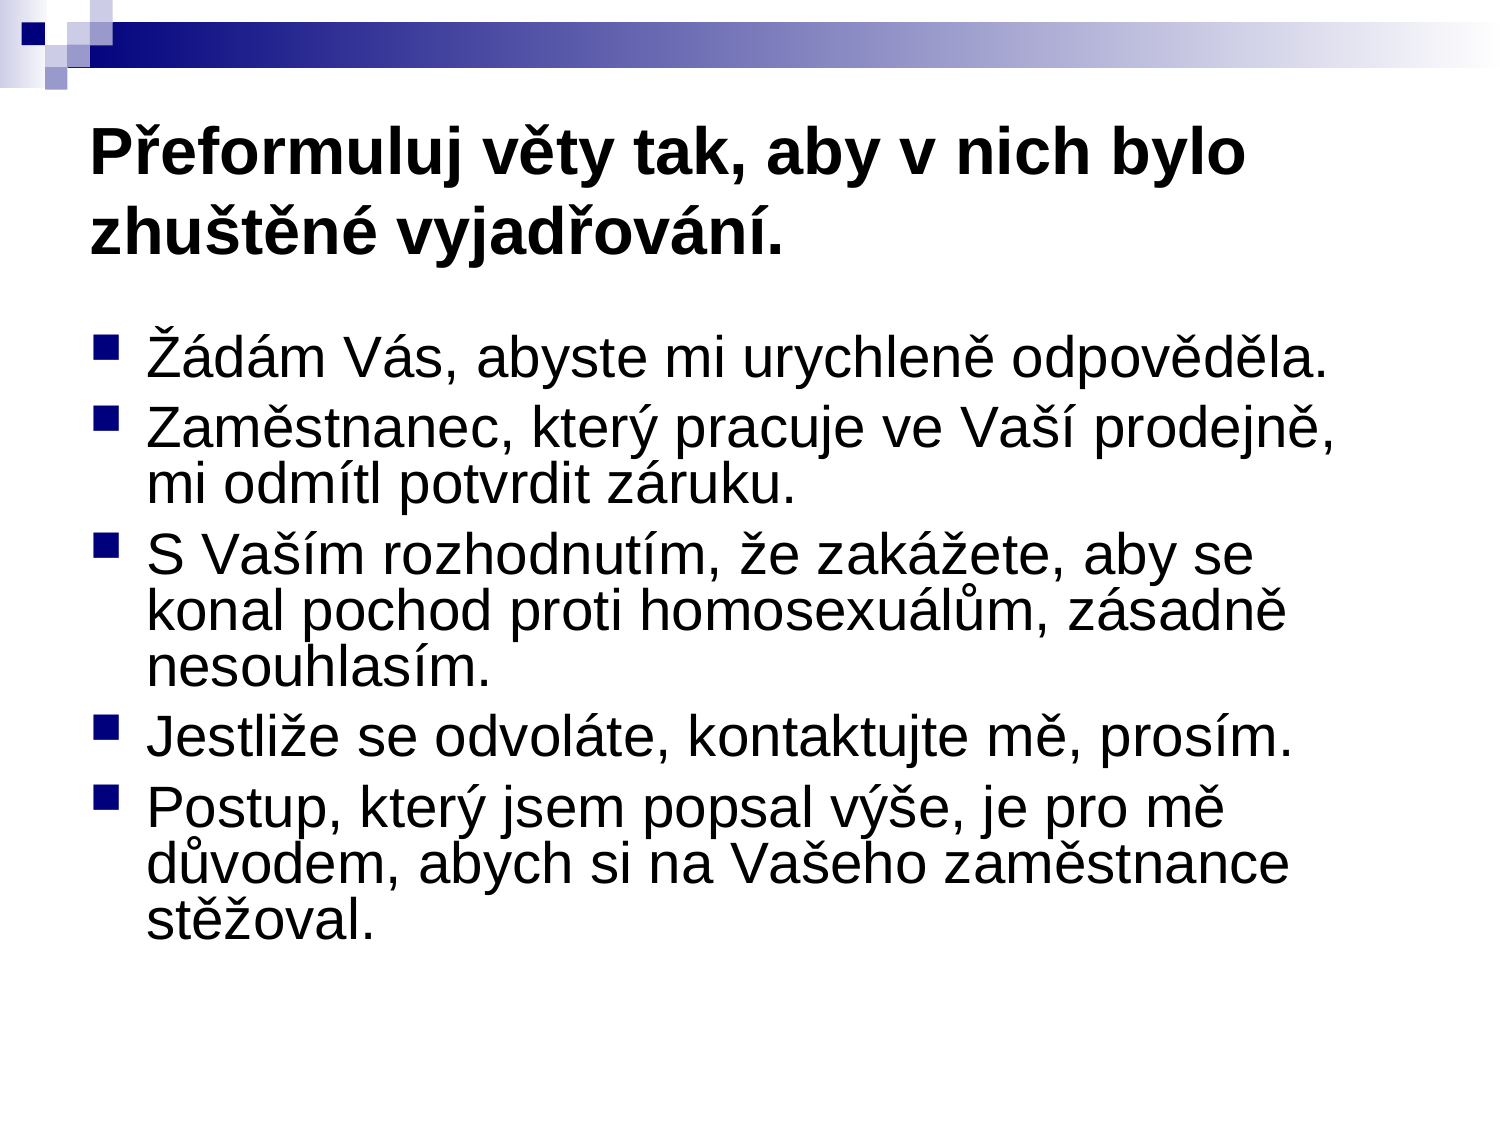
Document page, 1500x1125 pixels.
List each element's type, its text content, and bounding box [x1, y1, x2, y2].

title Přeformuluj věty tak, aby v nich bylo zhuštěné vyjadřování. [75, 75, 1426, 301]
list Žádám Vás, abyste mi urychleně odpověděla. Zaměstnanec, který pracuje ve Vaší prodejně, mi odmítl potvrdit záruku. S Vaším rozhodnutím, že zakážete, aby se konal pochod proti homosexuálům, zásadně nesouhlasím. Jestliže se odvoláte, kontaktujte mě, prosím. Postup, který jsem popsal výše, je pro mě důvodem, abych si na Vašeho zaměstnance stěžoval. [75, 324, 1426, 1029]
